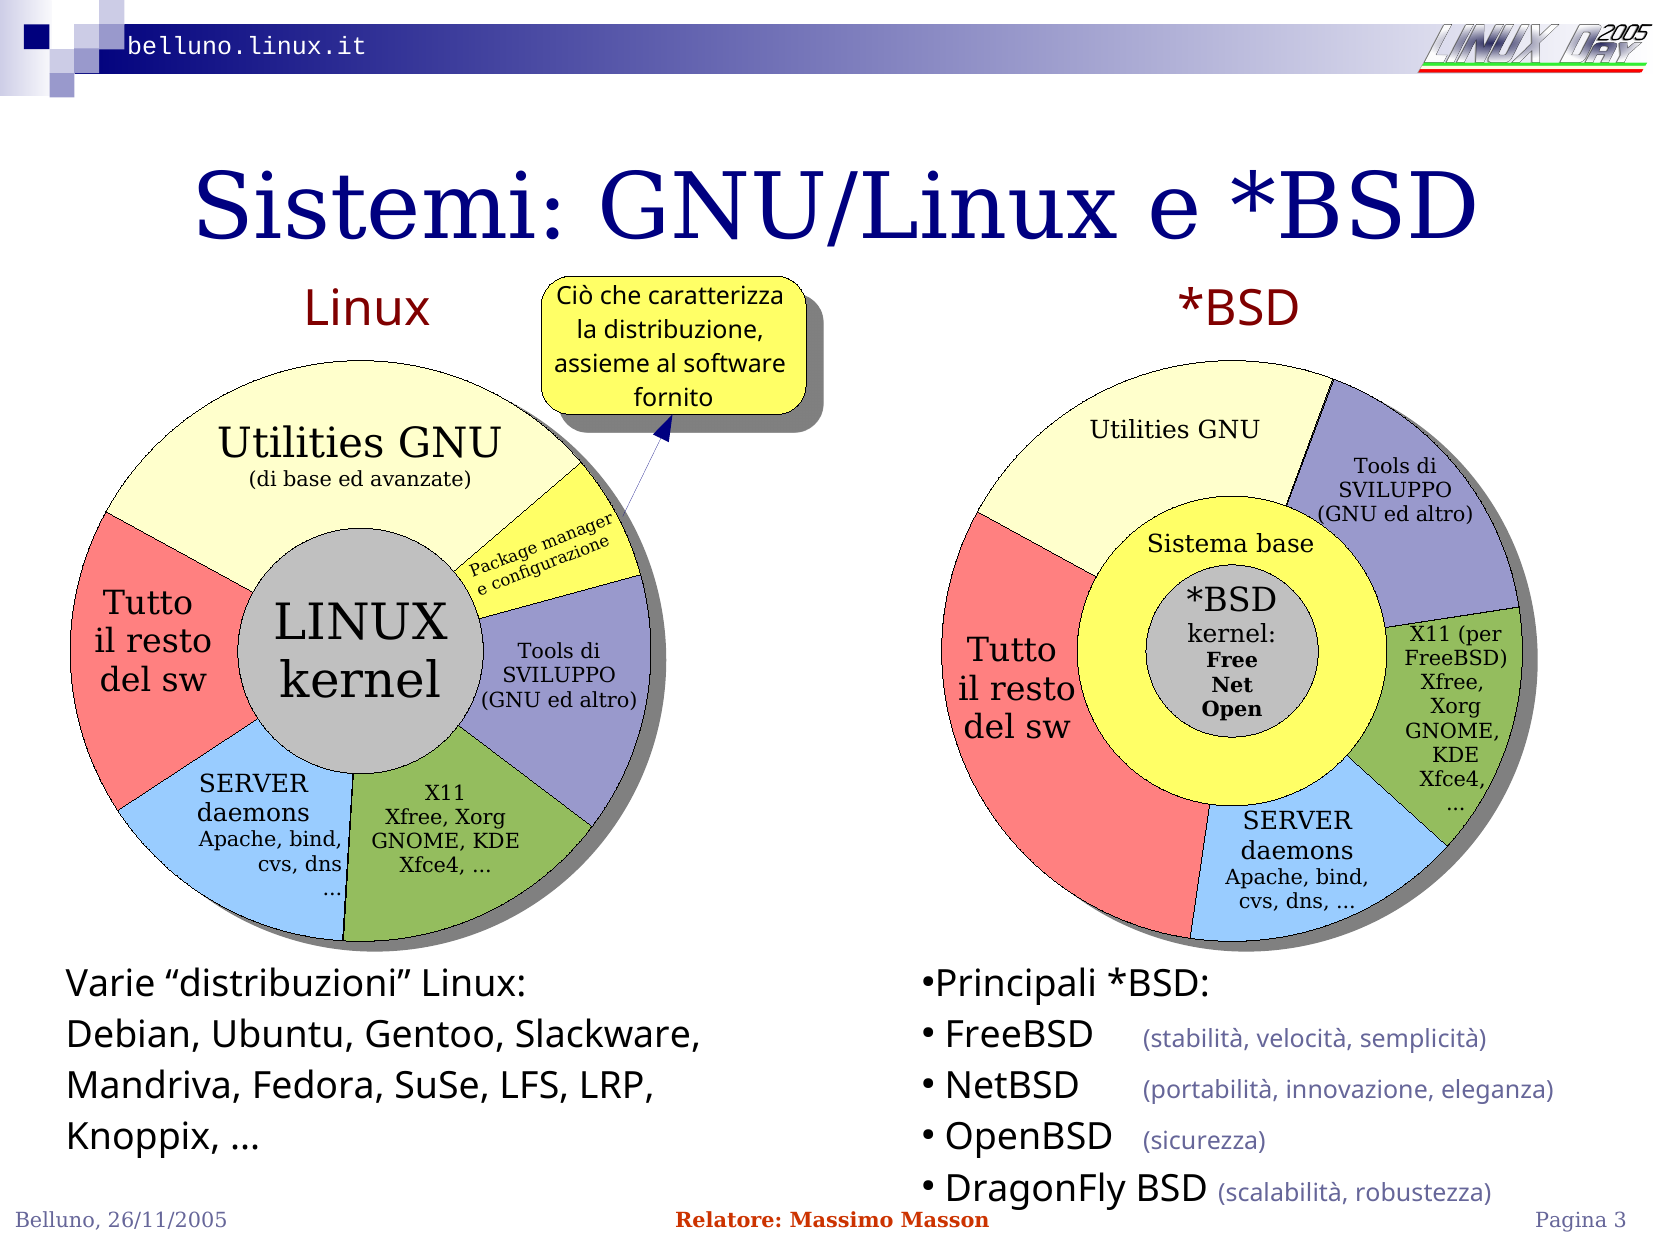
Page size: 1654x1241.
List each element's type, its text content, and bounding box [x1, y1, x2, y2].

text_box [240, 612, 667, 952]
text_box Package manager e configurazione [466, 500, 671, 671]
text_box Tools di SVILUPPO (GNU ed altro) [470, 639, 648, 721]
text_box Tools di SVILUPPO (GNU ed altro) [1312, 453, 1479, 536]
text_box [77, 690, 320, 865]
text_box X11 Xfree, Xorg GNOME, KDE Xfce4, ... [356, 780, 535, 889]
text_box Sistema base [1114, 529, 1348, 589]
picture [1417, 24, 1654, 73]
text_box Ciò che caratterizza la distribuzione, assieme al software fornito [541, 276, 807, 415]
text_box [942, 360, 1536, 950]
text_box Tutto il resto del sw [64, 583, 243, 714]
text_box [78, 444, 621, 639]
text_box Varie “distribuzioni” Linux: Debian, Ubuntu, Gentoo, Slackware, Mandriva, Fedora, SuSe, LFS, LRP, Knoppix, ... [65, 956, 709, 1165]
text_box LINUX kernel [243, 528, 483, 774]
title Sistemi: GNU/Linux e *BSD [67, 102, 1606, 311]
text_box [1387, 816, 1493, 916]
text_box X11 (per FreeBSD) Xfree, Xorg GNOME, KDE Xfce4, ... [1367, 621, 1545, 816]
text_box Tutto il resto del sw [928, 630, 1106, 761]
text_box Utilities GNU (di base ed avanzate) [149, 419, 571, 505]
text_box Linux [303, 271, 441, 337]
text_box [185, 360, 539, 419]
text_box *BSD kernel: Free Net Open [1145, 589, 1319, 738]
text_box Utilities GNU [1058, 415, 1292, 474]
text_box SERVER daemons Apache, bind, cvs, dns, ... [1208, 806, 1387, 956]
text_box Principali *BSD: FreeBSD (stabilità, velocità, semplicità) NetBSD (portabilità, innovazione, eleganza) OpenBSD (sicurezza) DragonFly BSD (scalabilità, robustezza) [921, 956, 1565, 1201]
text_box *BSD [1177, 271, 1309, 337]
text_box SERVER daemons Apache, bind, cvs, dns ... [164, 768, 343, 919]
